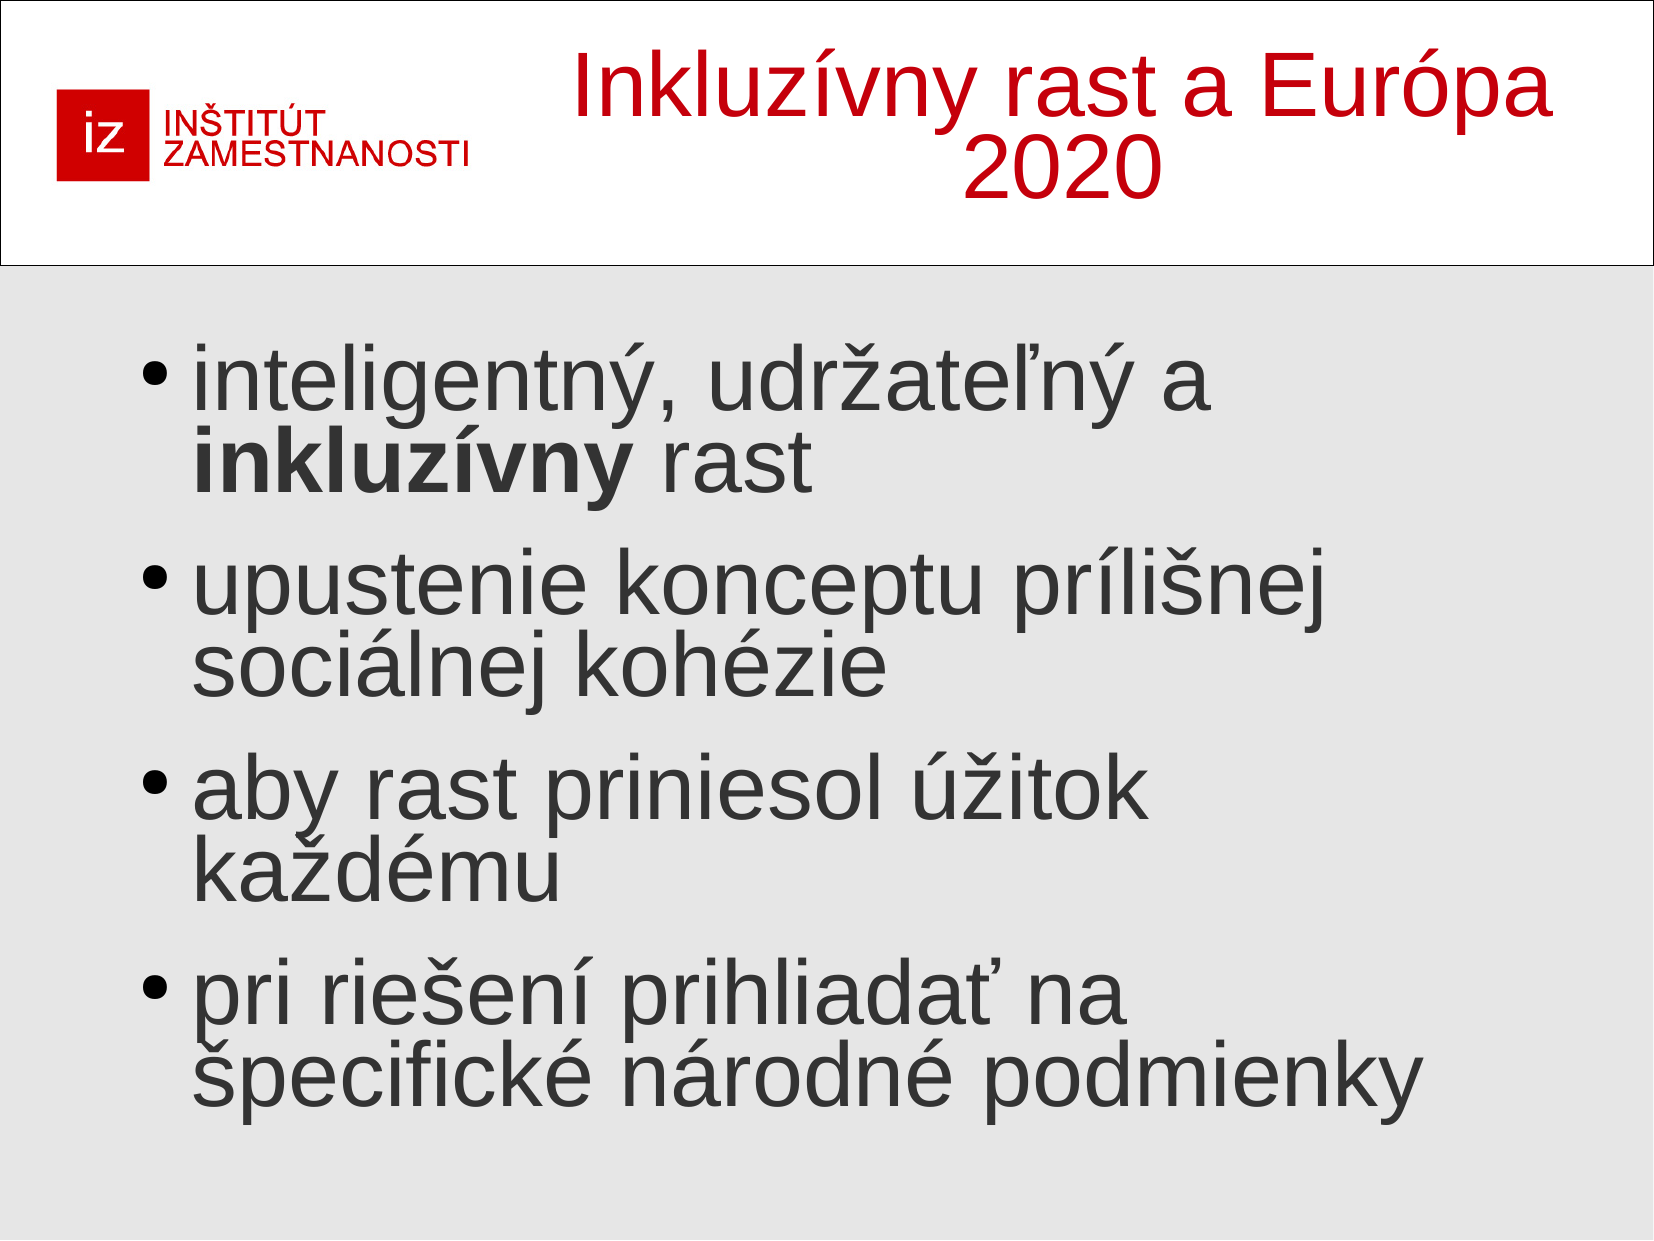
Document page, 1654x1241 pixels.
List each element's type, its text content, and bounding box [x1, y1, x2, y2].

picture [5, 8, 518, 257]
title Inkluzívny rast a Európa 2020 [561, 37, 1565, 229]
list inteligentný, udržateľný a inkluzívny rast upustenie konceptu prílišnej sociálnej kohézie aby rast priniesol úžitok každému pri riešení prihliadať na špecifické národné podmienky [121, 344, 1533, 1144]
